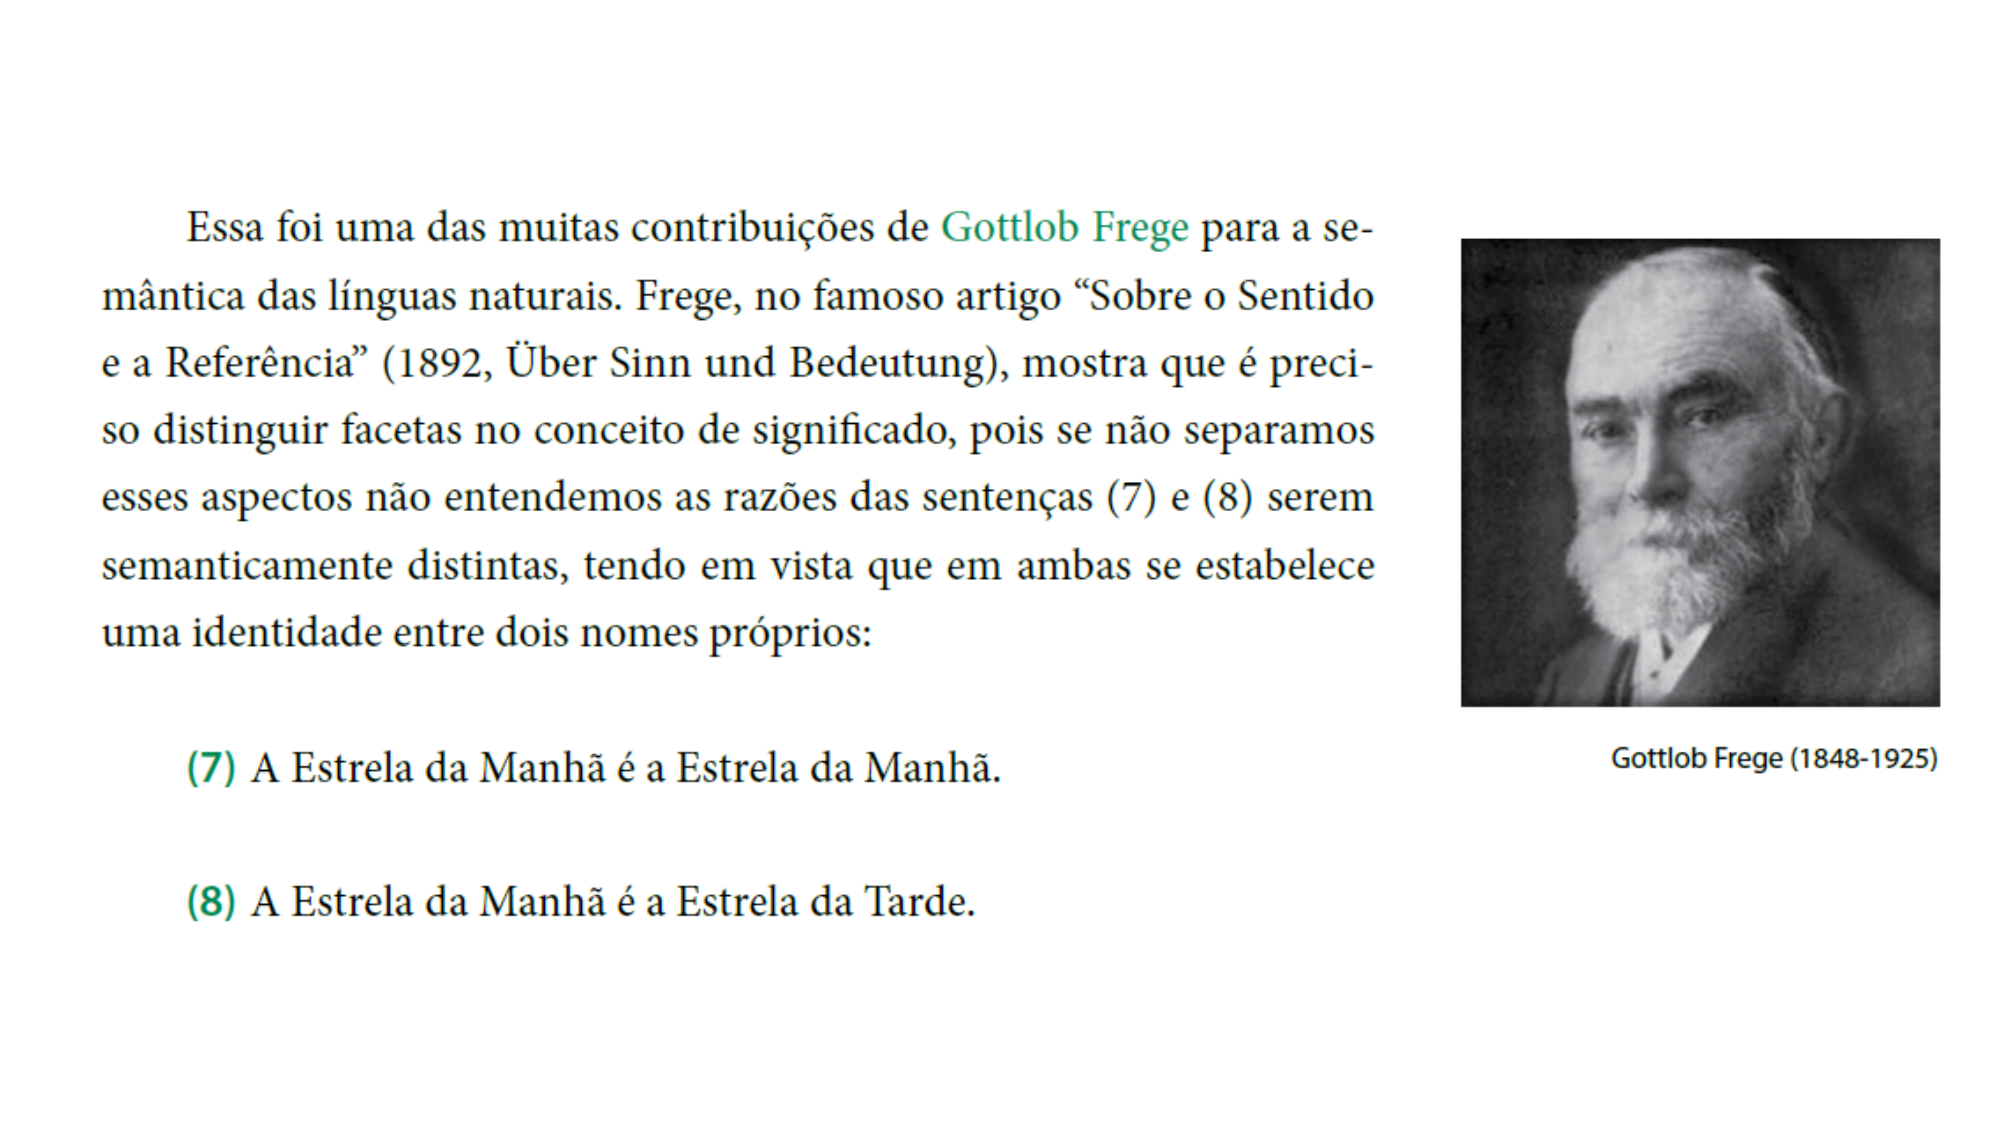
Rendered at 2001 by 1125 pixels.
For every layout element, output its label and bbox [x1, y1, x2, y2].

picture [1451, 192, 1979, 822]
picture [21, 171, 1433, 954]
